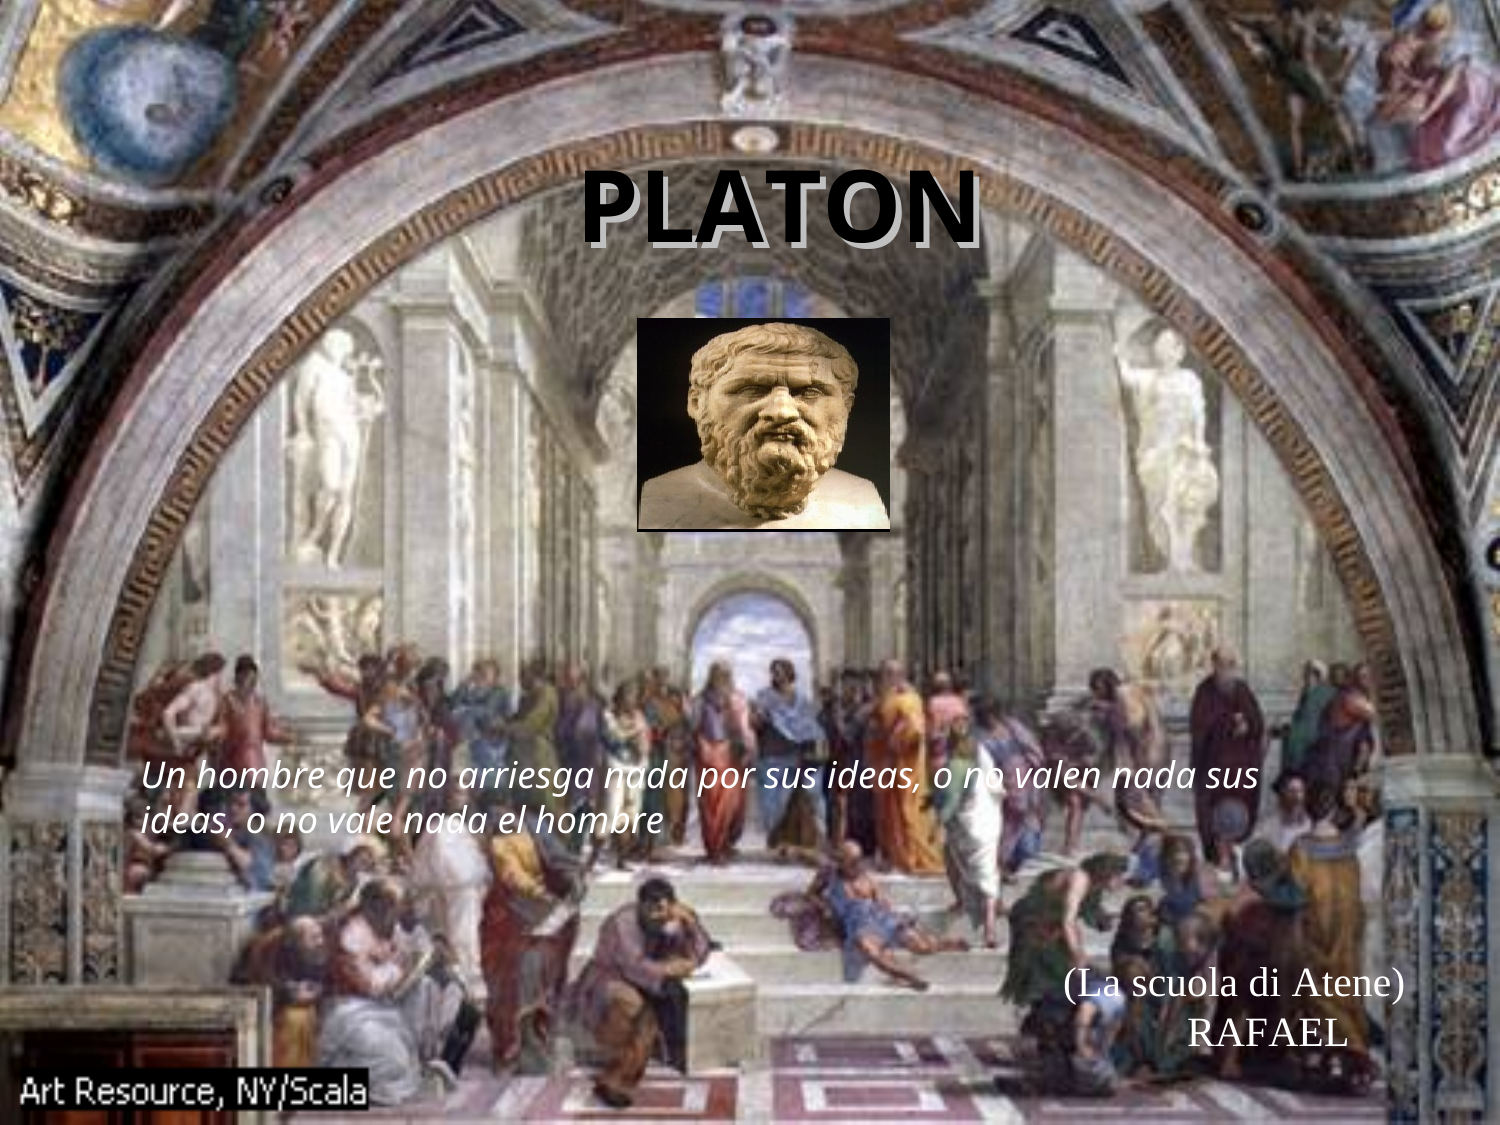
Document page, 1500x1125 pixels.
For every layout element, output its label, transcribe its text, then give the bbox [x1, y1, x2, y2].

text_box Un hombre que no arriesga nada por sus ideas, o no valen nada sus ideas, o no vale nada el hombre [35, 744, 1359, 849]
text_box PLATON [531, 134, 1040, 321]
picture [0, 0, 1500, 1125]
text_box (La scuola di Atene) RAFAEL [1048, 947, 1489, 1063]
